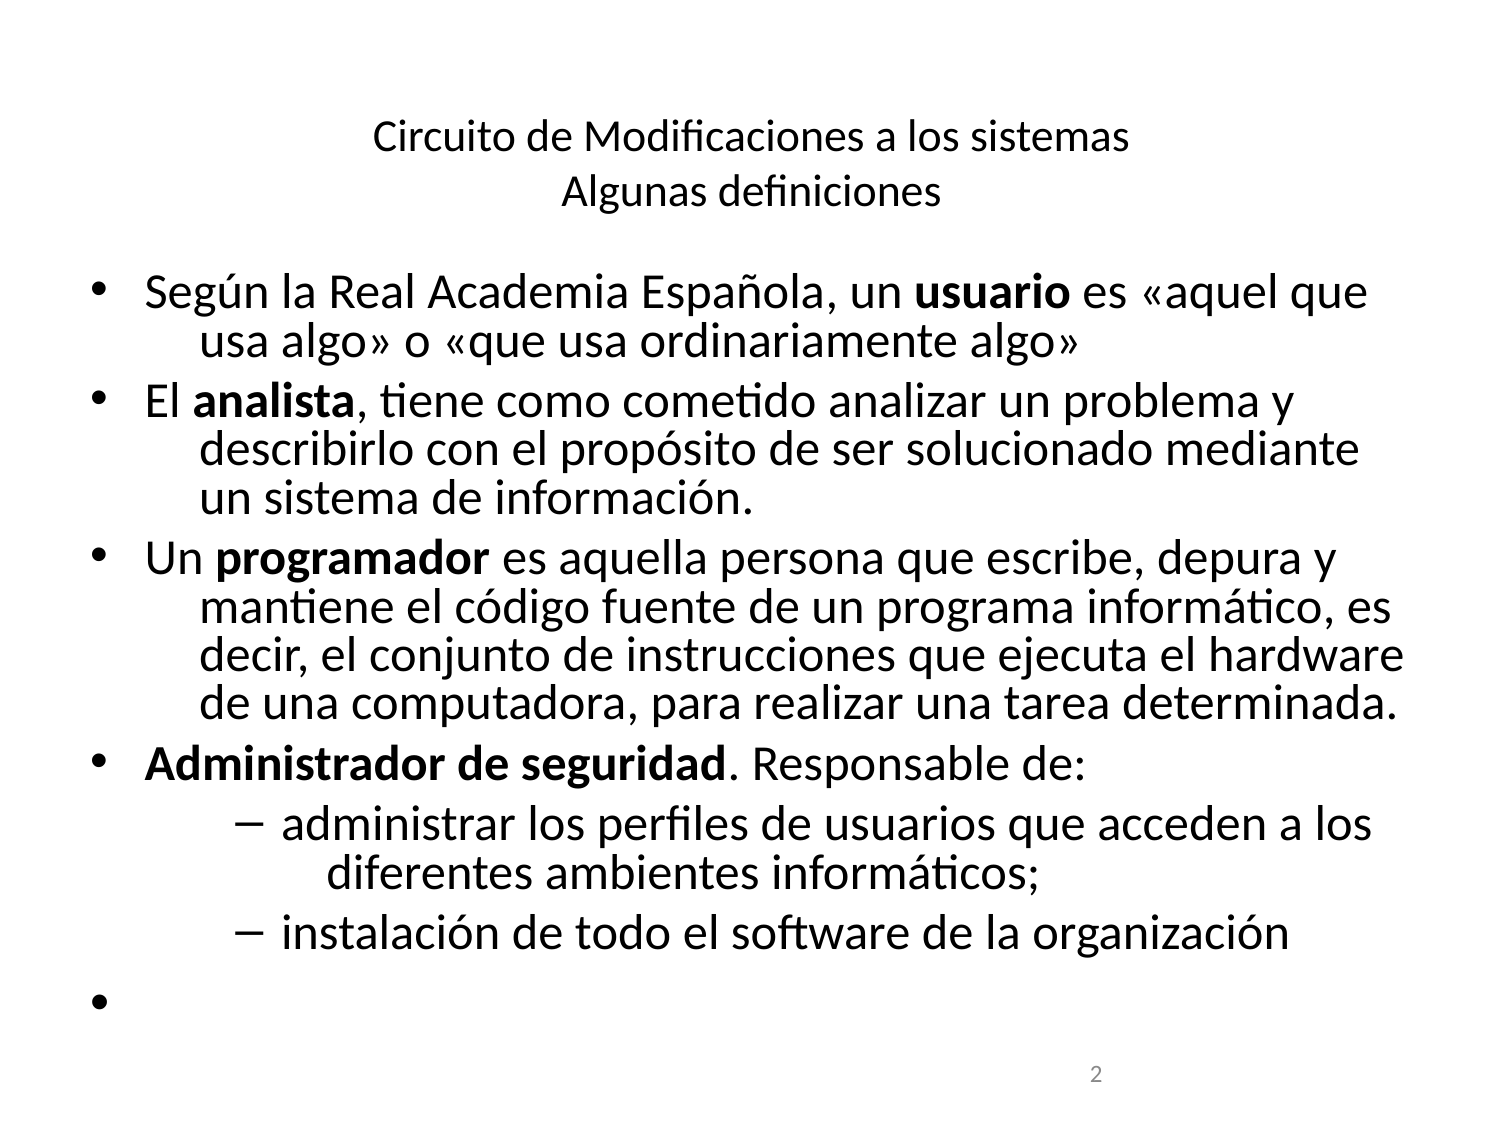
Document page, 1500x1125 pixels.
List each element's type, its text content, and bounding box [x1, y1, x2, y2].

text_box [1074, 1042, 1426, 1103]
title Circuito de Modificaciones a los sistemas Algunas definiciones [76, 42, 1427, 231]
list Según la Real Academia Española, un usuario es «aquel que usa algo» o «que usa ordinariamente algo» El analista, tiene como cometido analizar un problema y describirlo con el propósito de ser solucionado mediante un sistema de información. Un programador es aquella persona que escribe, depura y mantiene el código fuente de un programa informático, es decir, el conjunto de instrucciones que ejecuta el hardware de una computadora, para realizar una tarea determinada. Administrador de seguridad. Responsable de: administrar los perfiles de usuarios que acceden a los diferentes ambientes informáticos; instalación de todo el software de la organización [75, 262, 1426, 1005]
